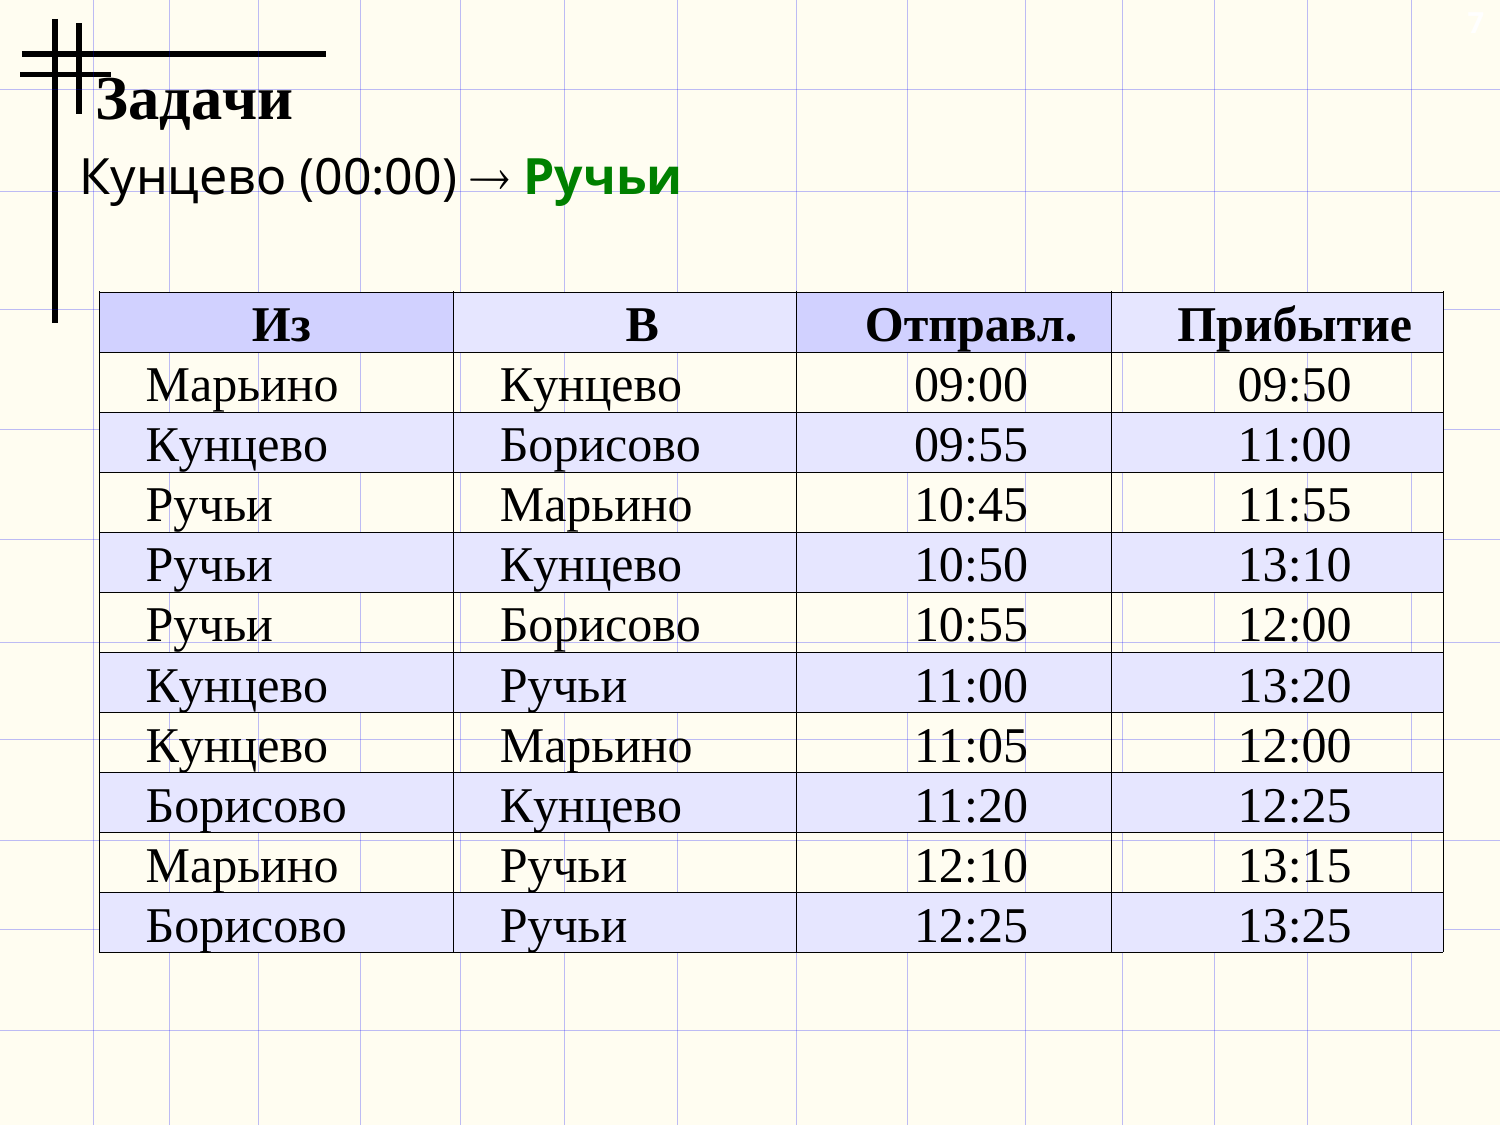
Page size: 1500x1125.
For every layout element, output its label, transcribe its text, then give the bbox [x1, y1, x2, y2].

text_box <номер> [1148, 0, 1499, 75]
table_cell 11:05 [797, 713, 1111, 772]
table_cell Марьино [220, 380, 231, 400]
table_cell 12:00 [1112, 713, 1443, 772]
table_cell Кунцево [100, 653, 453, 712]
table_cell Ручьи [454, 833, 796, 892]
table_cell Ручьи [454, 653, 796, 712]
table_cell Кунцево [454, 353, 796, 412]
table_cell Кунцево [454, 533, 796, 592]
table_cell 11:00 [797, 653, 1111, 712]
table_header Прибытие [1226, 320, 1235, 339]
table_cell Борисово [454, 593, 796, 652]
table_header В [454, 293, 796, 352]
table_cell 09:50 [1112, 353, 1443, 412]
table_cell 12:10 [797, 833, 1111, 892]
table_cell Ручьи [454, 893, 796, 952]
table_header Отправл. [967, 320, 976, 339]
table_cell Марьино [220, 861, 231, 881]
table_cell Борисово [100, 773, 453, 832]
text_box Кунцево (00:00)  Ручьи [64, 136, 1450, 212]
table_header Из [100, 293, 453, 352]
table_cell Марьино [100, 833, 453, 892]
table_cell Борисово [207, 801, 218, 821]
table_cell 11:55 [1112, 473, 1443, 532]
table_cell 09:00 [797, 353, 1111, 412]
table_cell Марьино [454, 473, 796, 532]
table_cell Марьино [574, 500, 585, 520]
table_cell Марьино [100, 353, 453, 412]
table_cell 11:20 [797, 773, 1111, 832]
table_cell 11:00 [1112, 413, 1443, 472]
table_cell 13:10 [1112, 533, 1443, 592]
table_cell 10:50 [797, 533, 1111, 592]
table_header Прибытие [1112, 293, 1443, 352]
table_cell Кунцево [100, 413, 453, 472]
table_cell 12:25 [797, 893, 1111, 952]
table_cell Борисово [561, 440, 572, 460]
table_cell Кунцево [100, 713, 453, 772]
table_cell Ручьи [100, 473, 453, 532]
table_cell 12:00 [1112, 593, 1443, 652]
table_cell 13:15 [1112, 833, 1443, 892]
table_cell Борисово [100, 893, 453, 952]
table_cell Марьино [574, 741, 585, 761]
table_cell Ручьи [100, 593, 453, 652]
table_cell Ручьи [100, 533, 453, 592]
table_cell 13:20 [1112, 653, 1443, 712]
table_cell Борисово [207, 921, 218, 941]
table_cell Борисово [454, 413, 796, 472]
table_cell Кунцево [454, 773, 796, 832]
table_cell Марьино [454, 713, 796, 772]
table_cell 10:45 [797, 473, 1111, 532]
table_header Отправл. [797, 293, 1111, 352]
table_cell 10:55 [797, 593, 1111, 652]
table_cell Борисово [561, 620, 572, 640]
table_cell 09:55 [797, 413, 1111, 472]
table_cell 13:25 [1112, 893, 1443, 952]
title Задачи [51, 49, 1426, 127]
table_cell 12:25 [1112, 773, 1443, 832]
